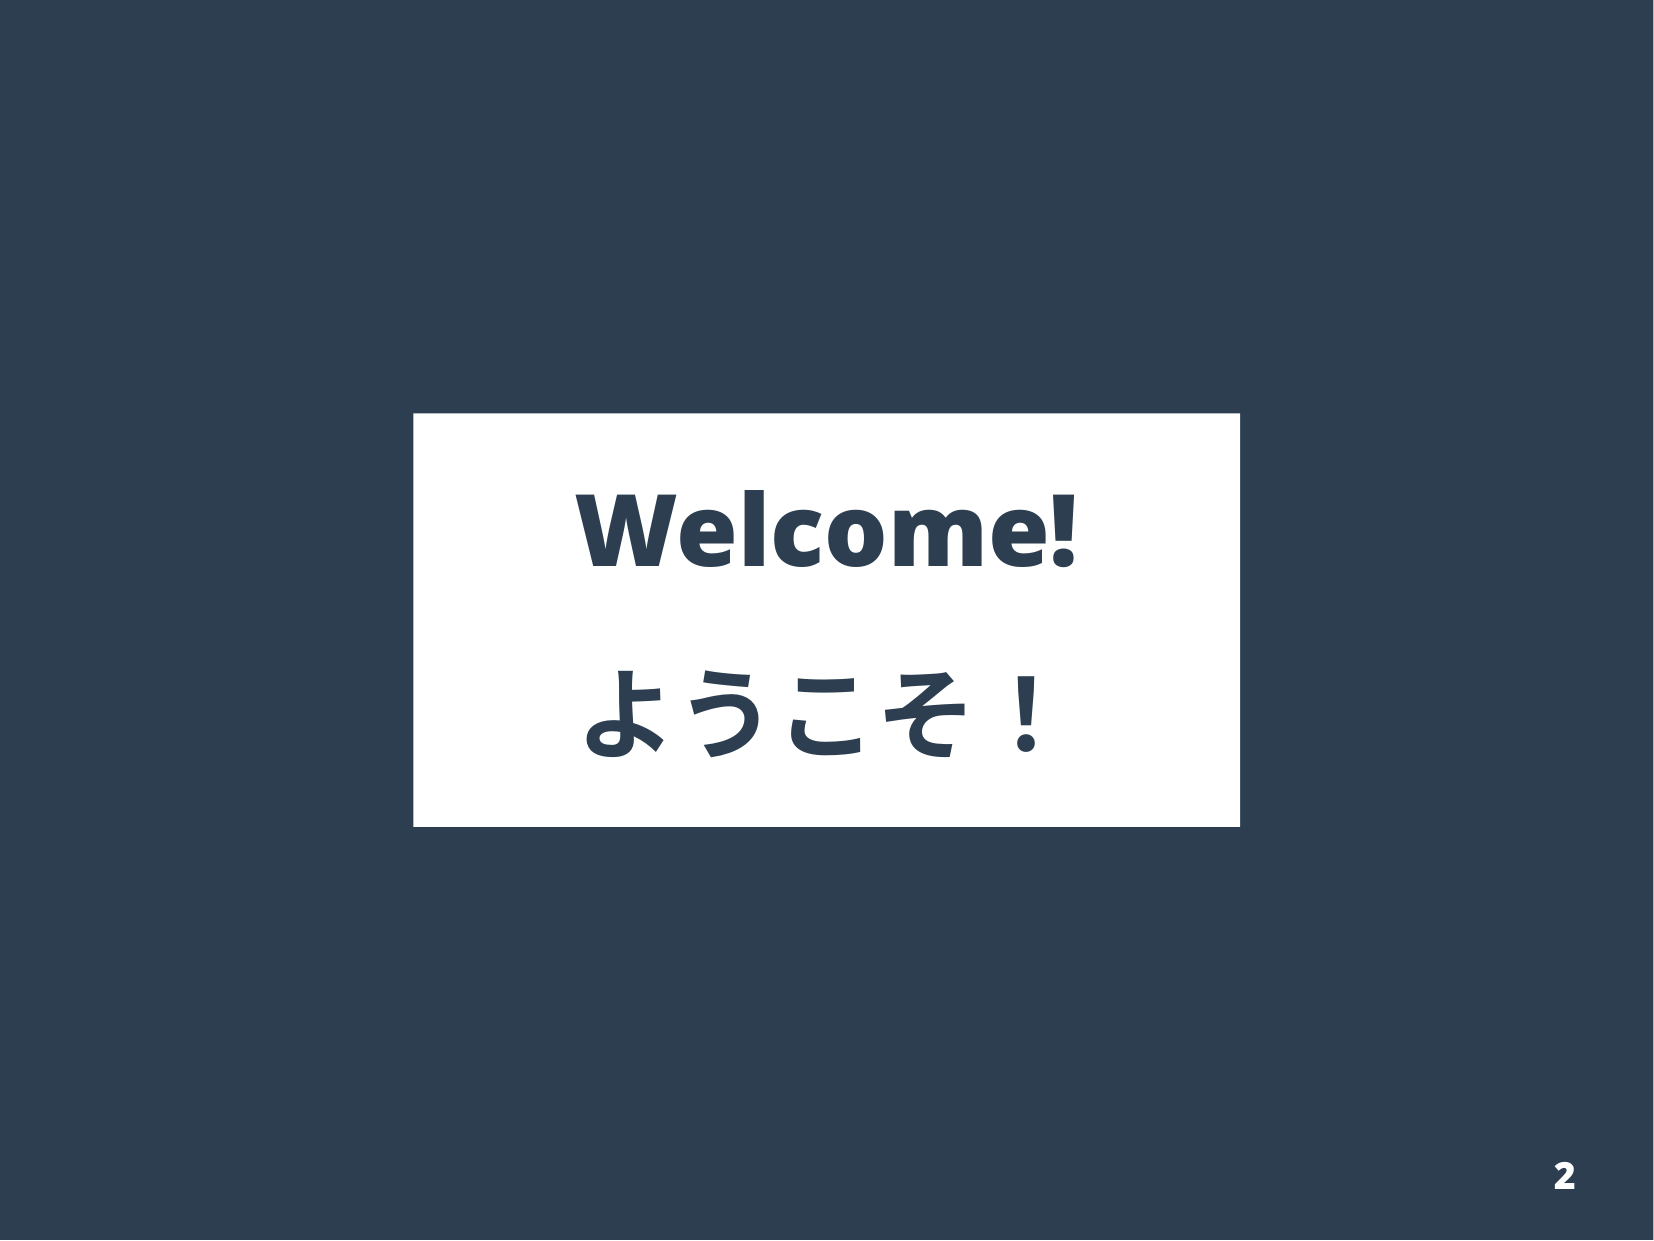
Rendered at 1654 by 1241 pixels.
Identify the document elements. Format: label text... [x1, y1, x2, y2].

title Welcome! ようこそ！ [419, 425, 1235, 815]
